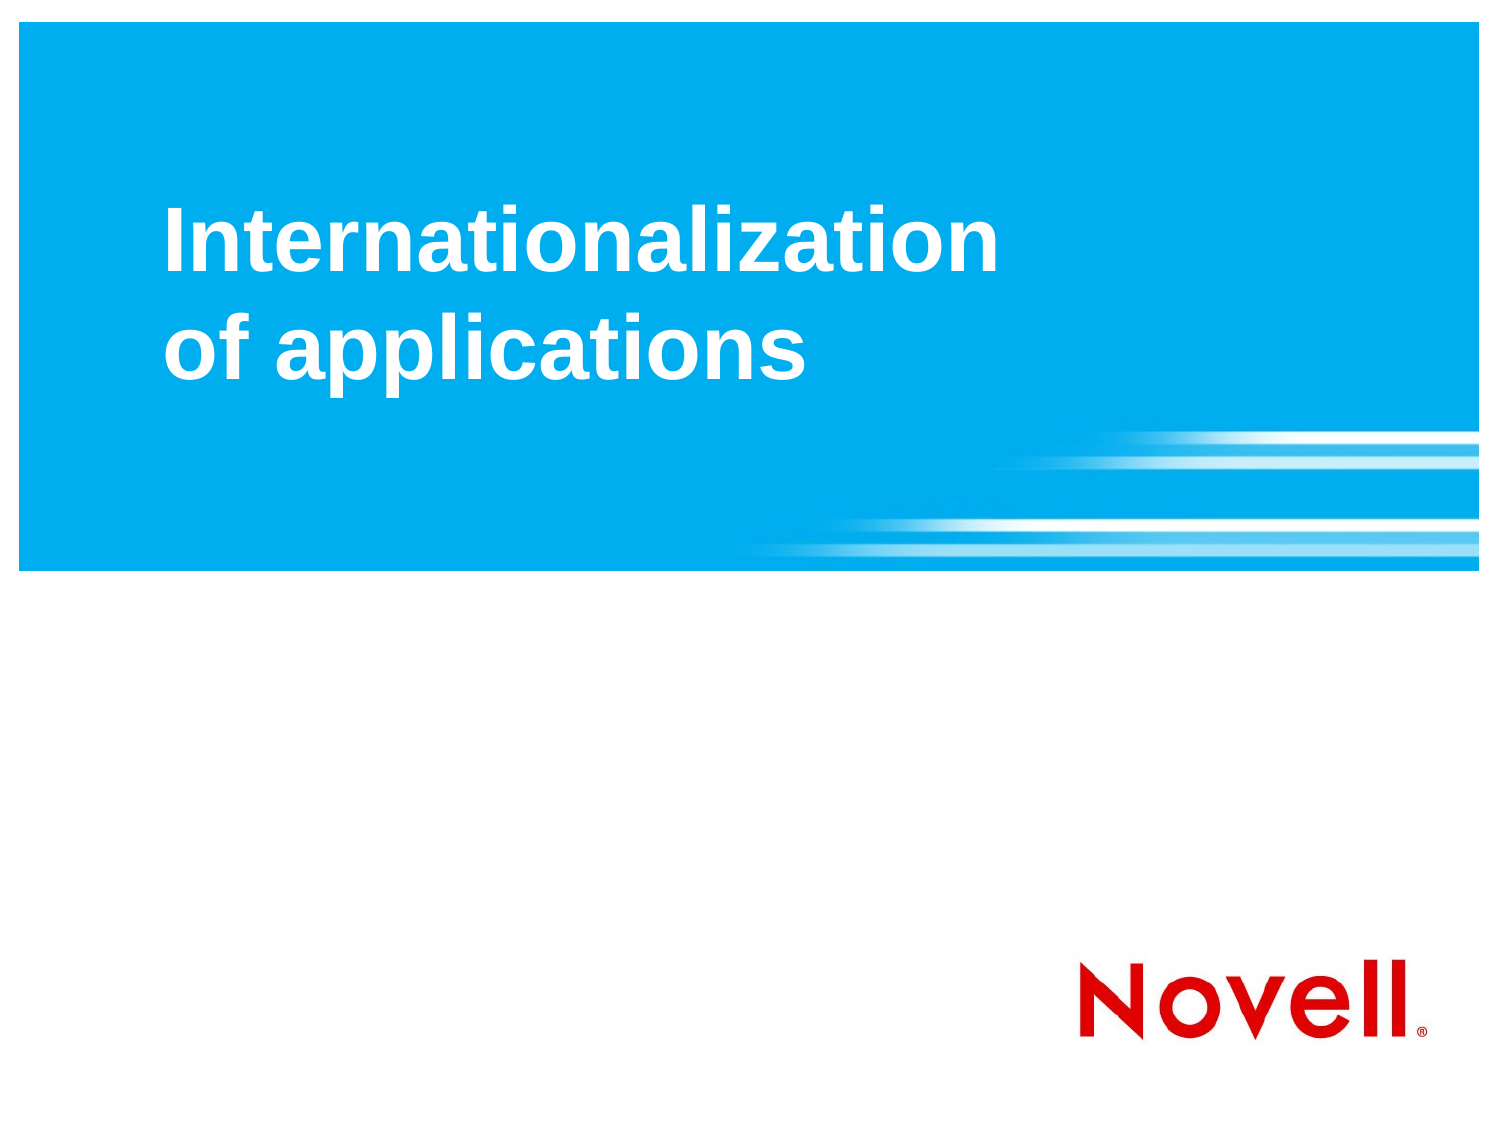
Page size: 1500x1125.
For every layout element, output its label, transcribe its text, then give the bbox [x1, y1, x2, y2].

picture [779, 518, 1479, 557]
picture [1070, 951, 1434, 1047]
picture [1041, 431, 1479, 470]
title Internationalization of applications [161, 148, 1475, 399]
